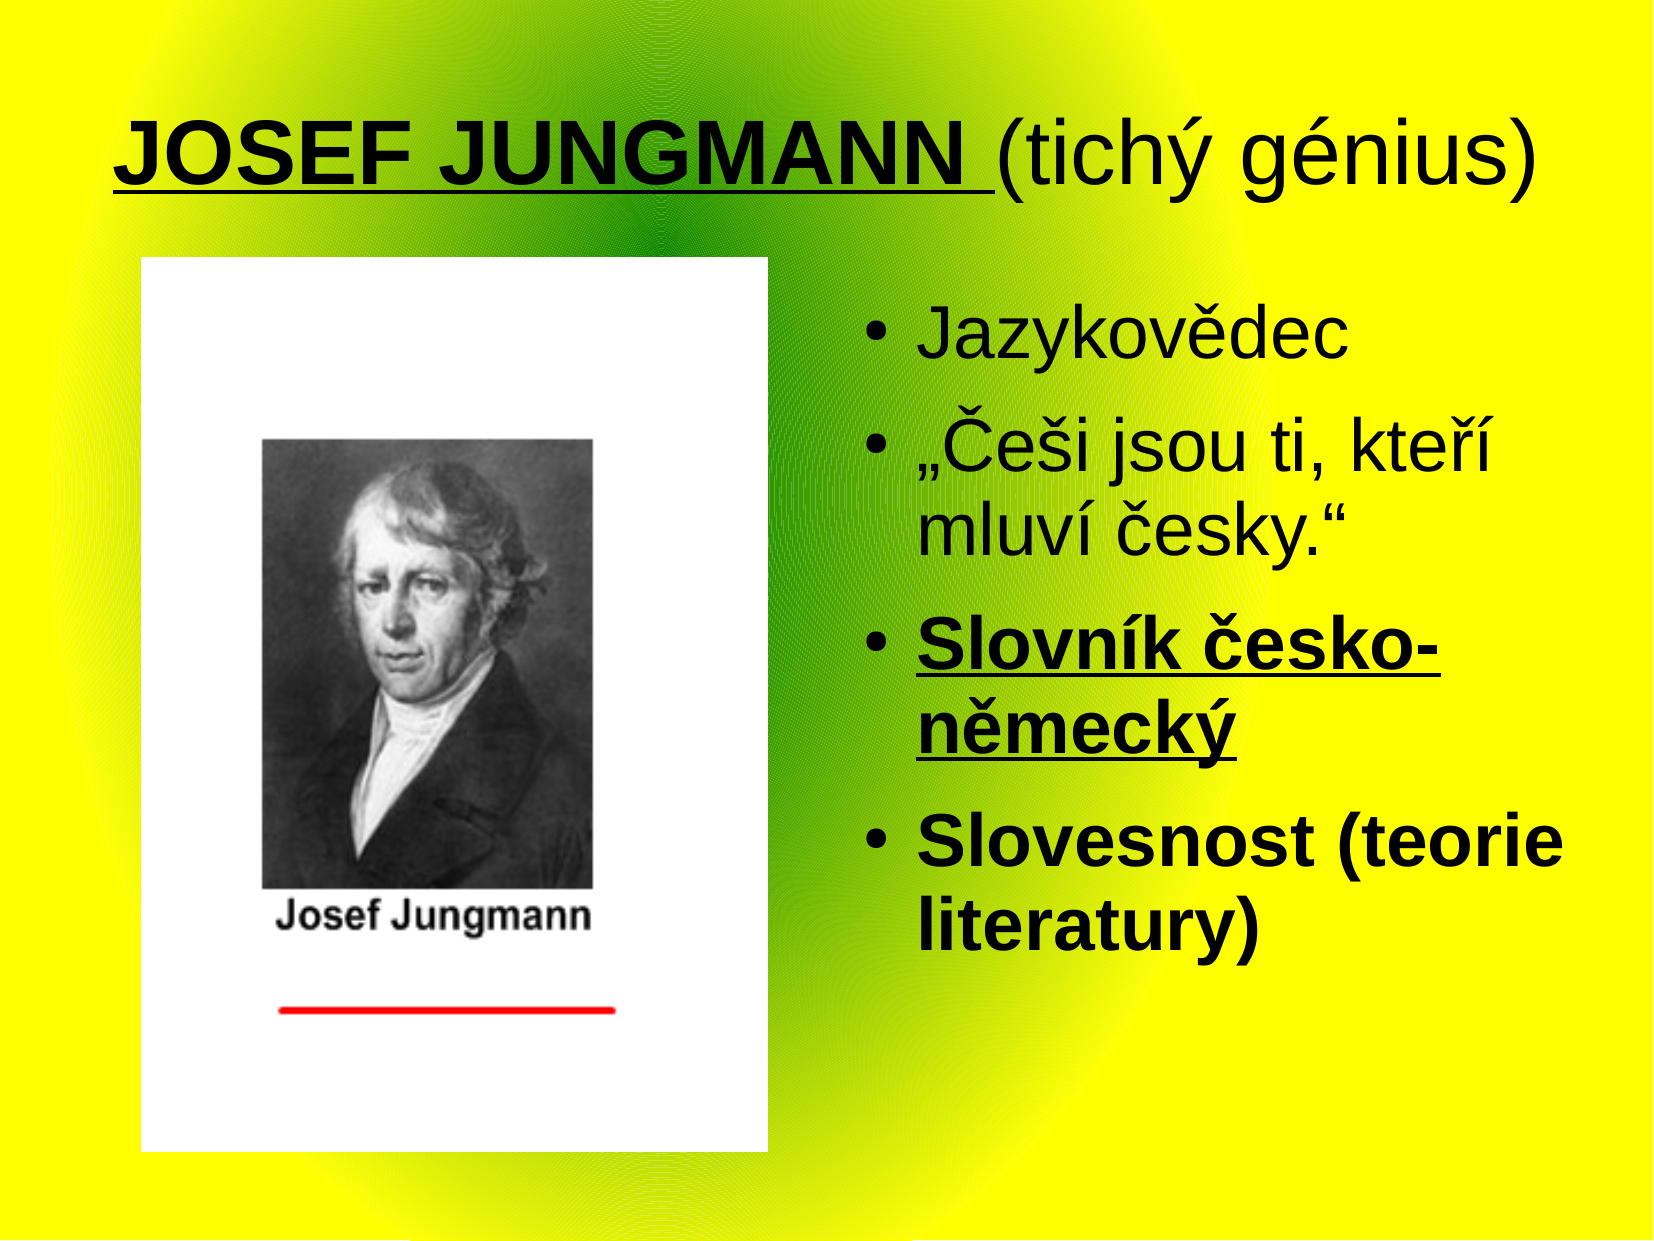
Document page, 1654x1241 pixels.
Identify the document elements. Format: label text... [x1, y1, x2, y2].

title JOSEF JUNGMANN (tichý génius) [82, 56, 1571, 250]
picture [141, 257, 768, 1152]
list Jazykovědec „Češi jsou ti, kteří mluví česky.“ Slovník česko-německý Slovesnost (teorie literatury) [845, 290, 1572, 1109]
